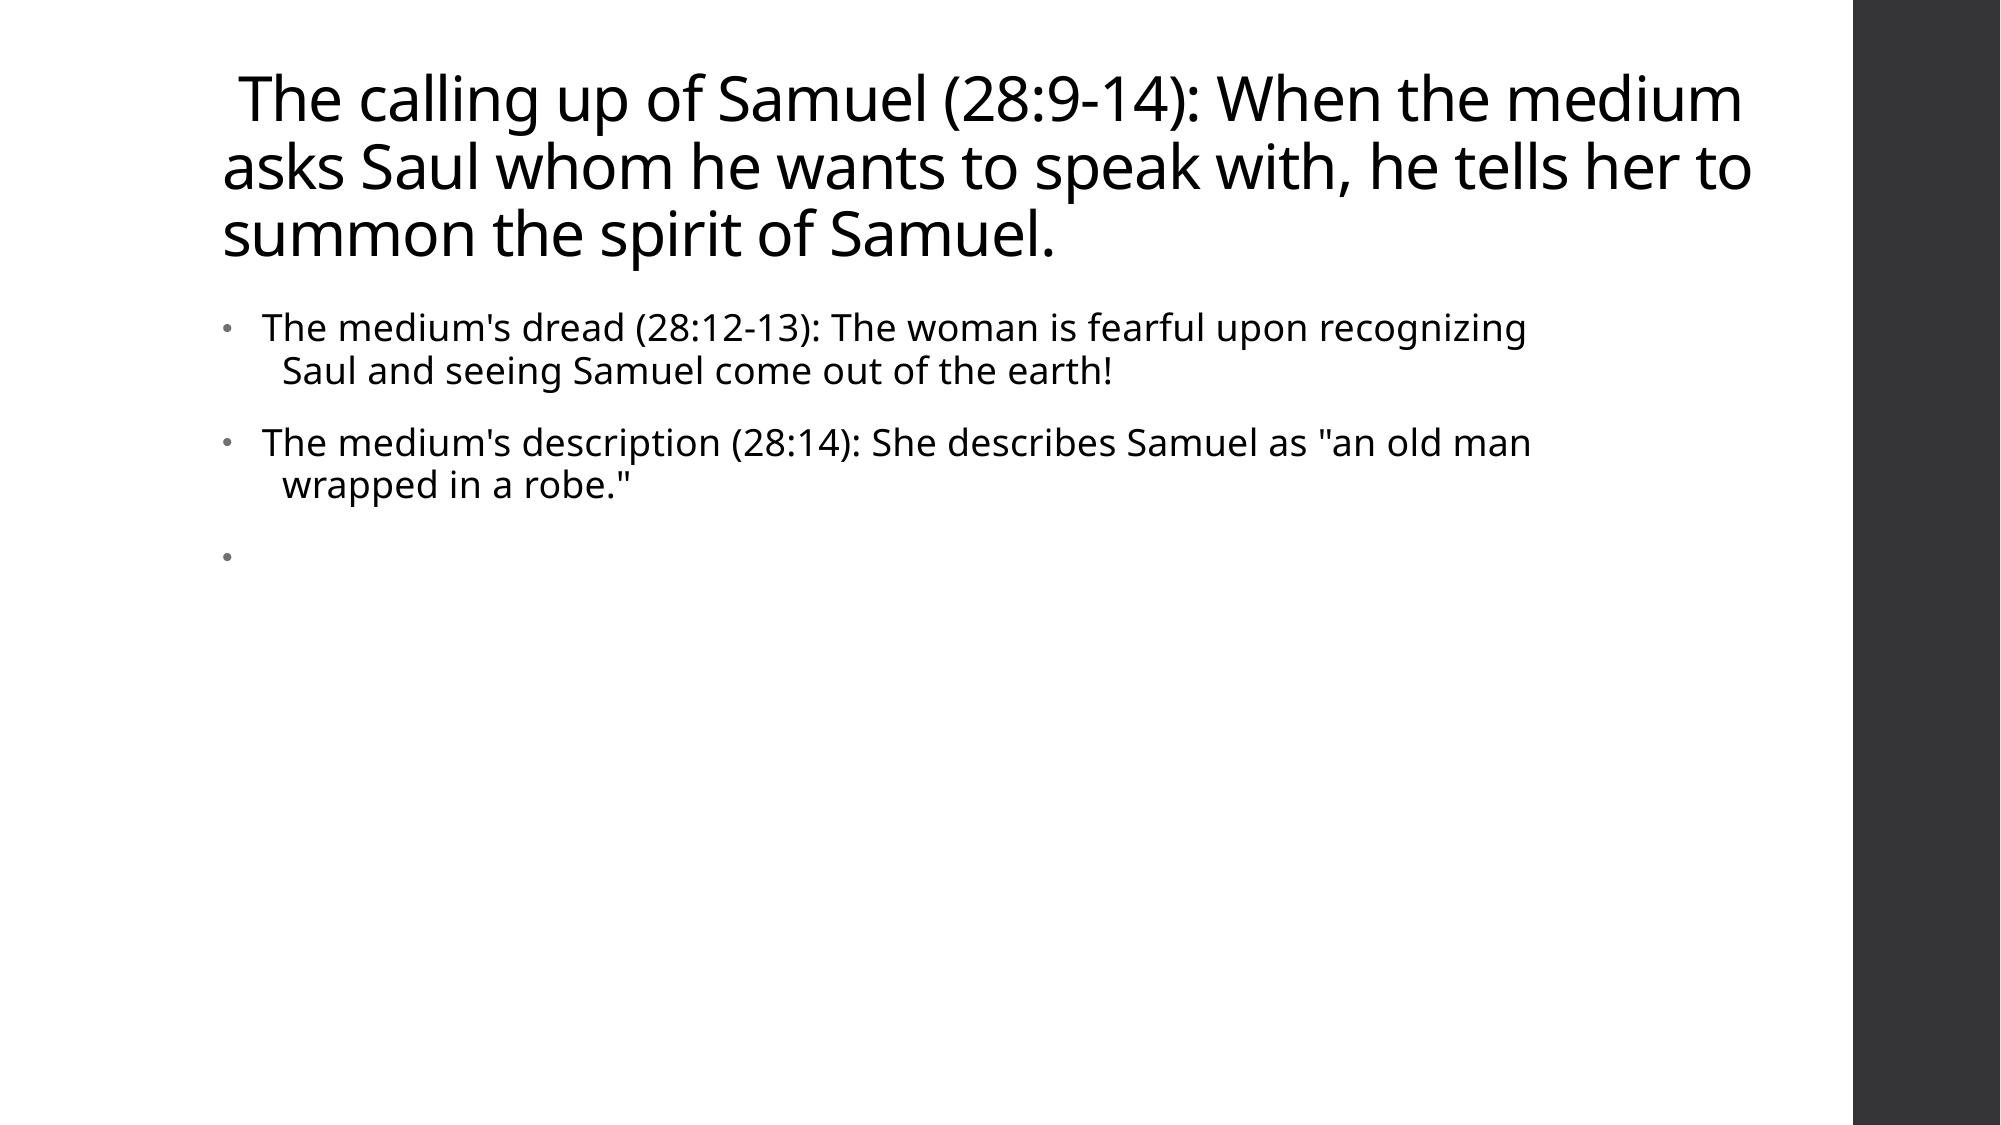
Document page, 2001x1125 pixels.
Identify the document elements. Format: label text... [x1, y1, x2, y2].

title The calling up of Samuel (28:9-14): When the medium asks Saul whom he wants to speak with, he tells her to summon the spirit of Samuel. [206, 60, 1797, 278]
list The medium's dread (28:12-13): The woman is fearful upon recognizing Saul and seeing Samuel come out of the earth! The medium's description (28:14): She describes Samuel as "an old man wrapped in a robe." [206, 299, 1617, 1014]
